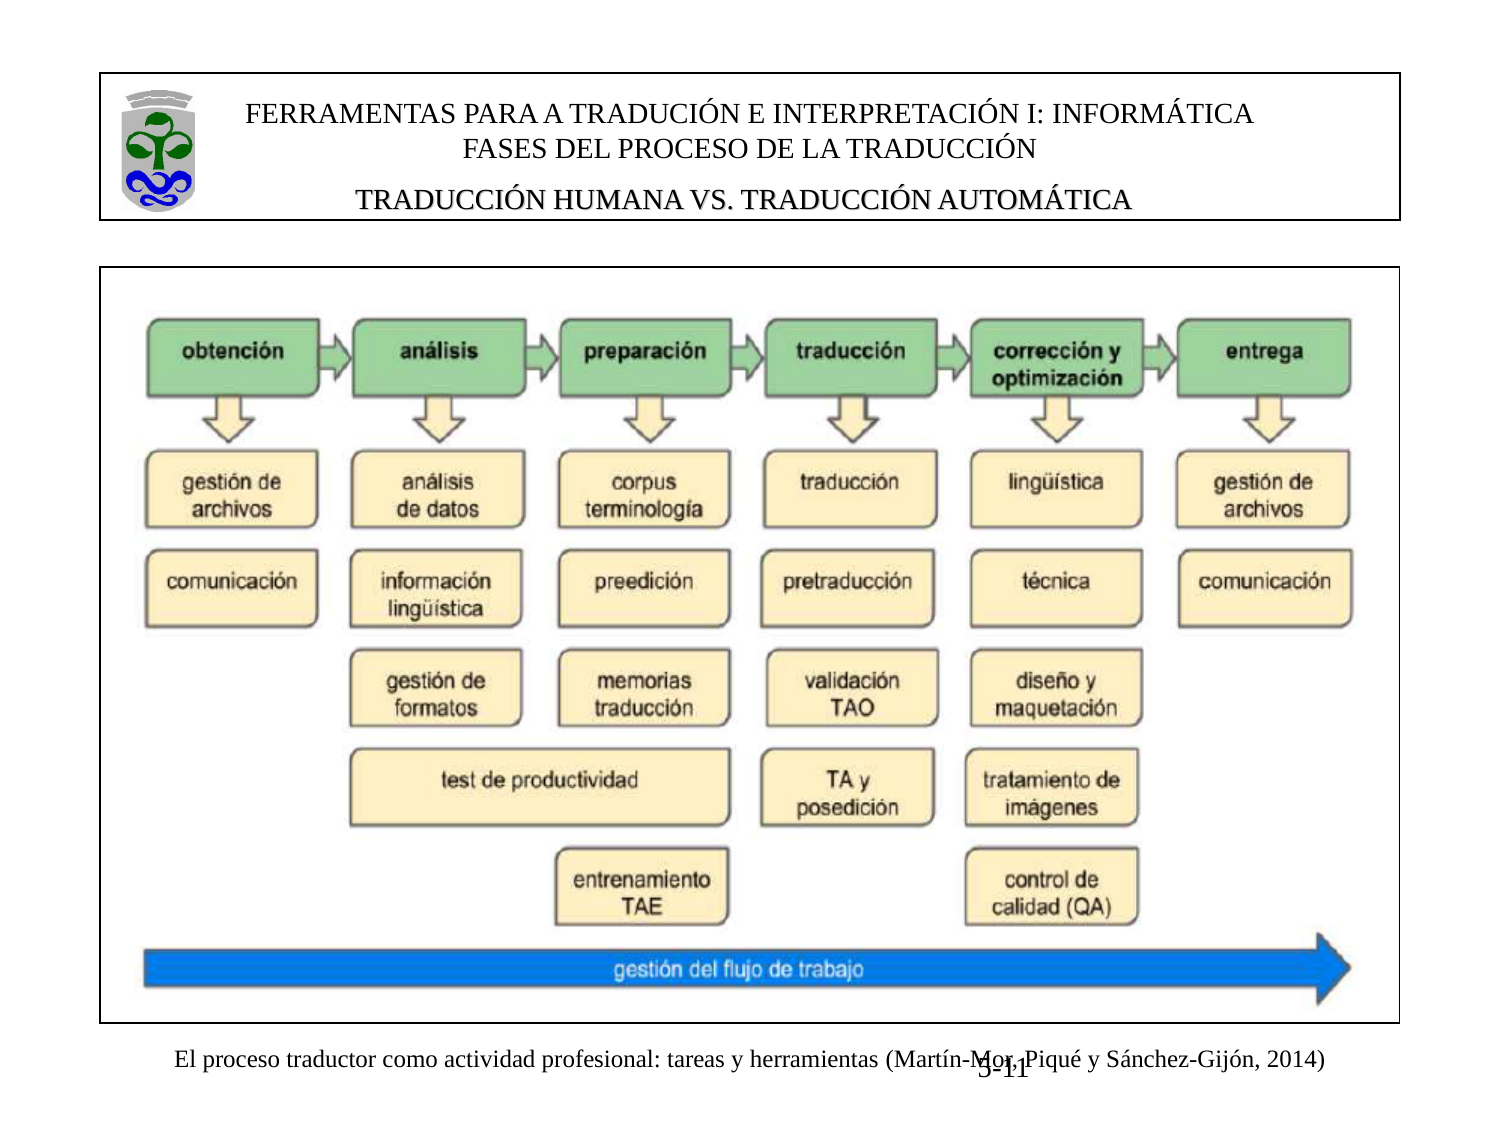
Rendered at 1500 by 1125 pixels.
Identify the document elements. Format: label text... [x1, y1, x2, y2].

picture [123, 290, 1377, 1012]
text_box TRADUCCIÓN HUMANA VS. TRADUCCIÓN AUTOMÁTICA [147, 172, 1341, 223]
text_box El proceso traductor como actividad profesional: tareas y herramientas (Martín-Mor, Piqué y Sánchez-Gijón, 2014) [100, 1035, 1400, 1080]
text_box 5-11 [962, 1040, 1423, 1083]
